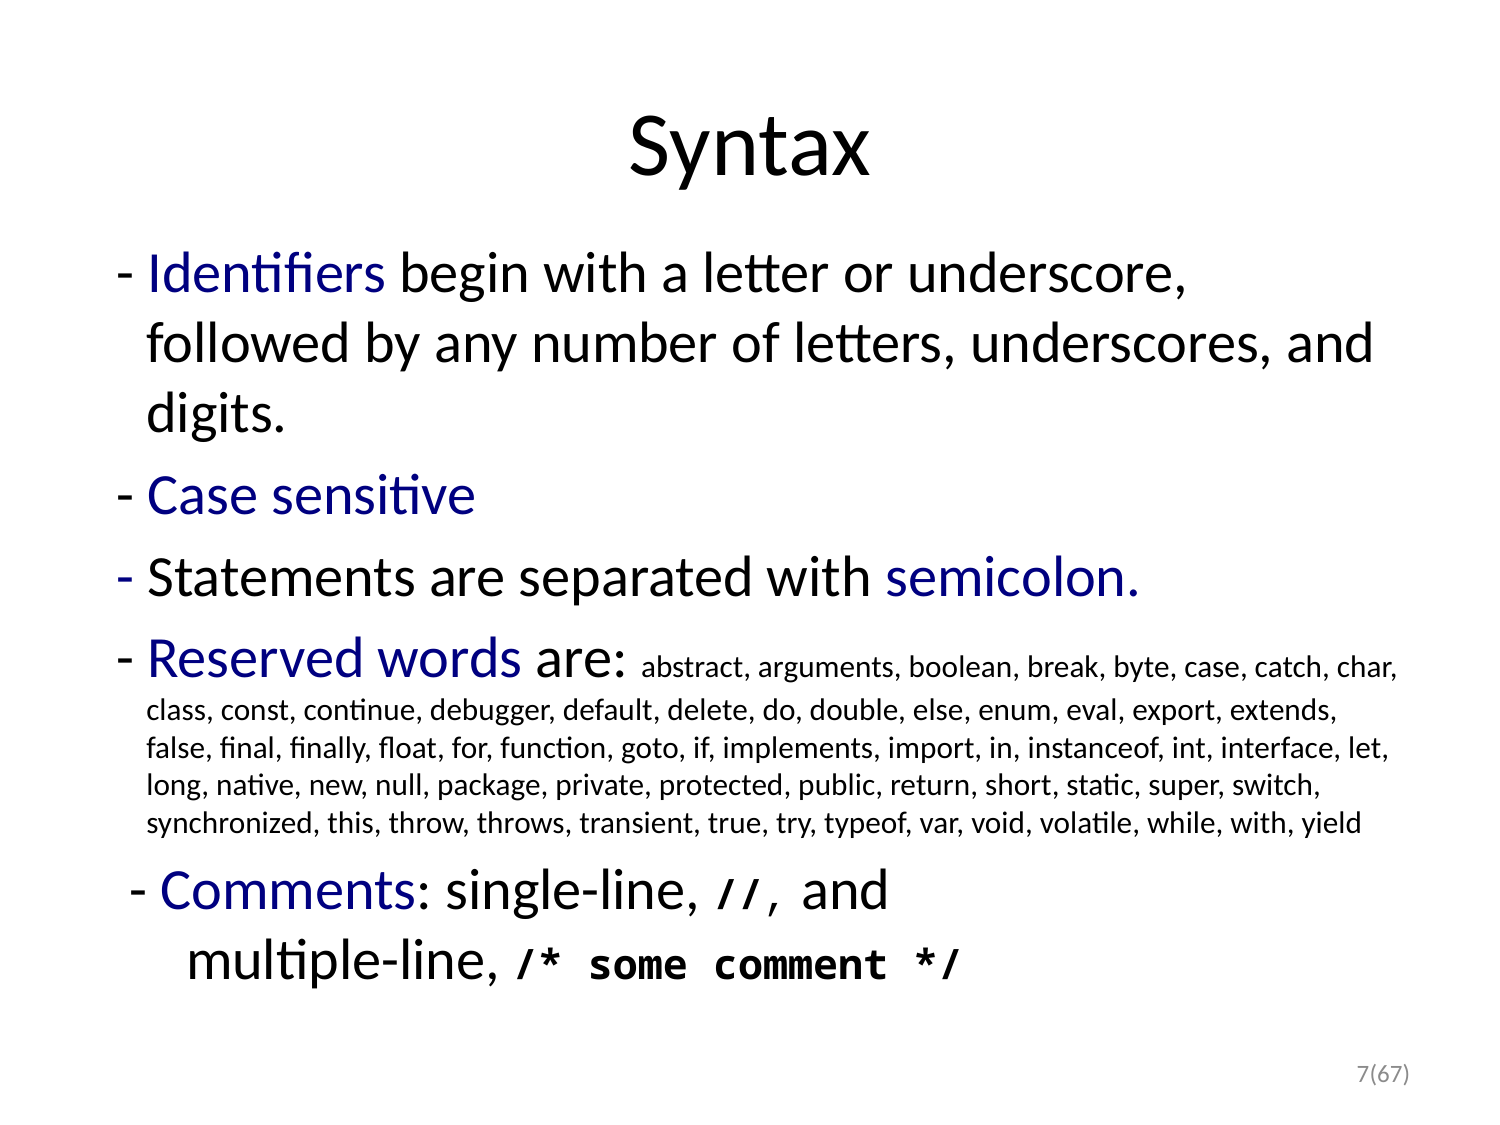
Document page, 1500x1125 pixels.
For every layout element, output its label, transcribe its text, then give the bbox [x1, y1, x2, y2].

list - Identifiers begin with a letter or underscore, followed by any number of letters, underscores, and digits. - Case sensitive - Statements are separated with semicolon. - Reserved words are: abstract, arguments, boolean, break, byte, case, catch, char, class, const, continue, debugger, default, delete, do, double, else, enum, eval, export, extends, false, final, finally, float, for, function, goto, if, implements, import, in, instanceof, int, interface, let, long, native, new, null, package, private, protected, public, return, short, static, super, switch, synchronized, this, throw, throws, transient, true, try, typeof, var, void, volatile, while, with, yield - Comments: single-line, //, and multiple-line, /* some comment */ [75, 227, 1425, 1059]
title Syntax [75, 45, 1425, 227]
